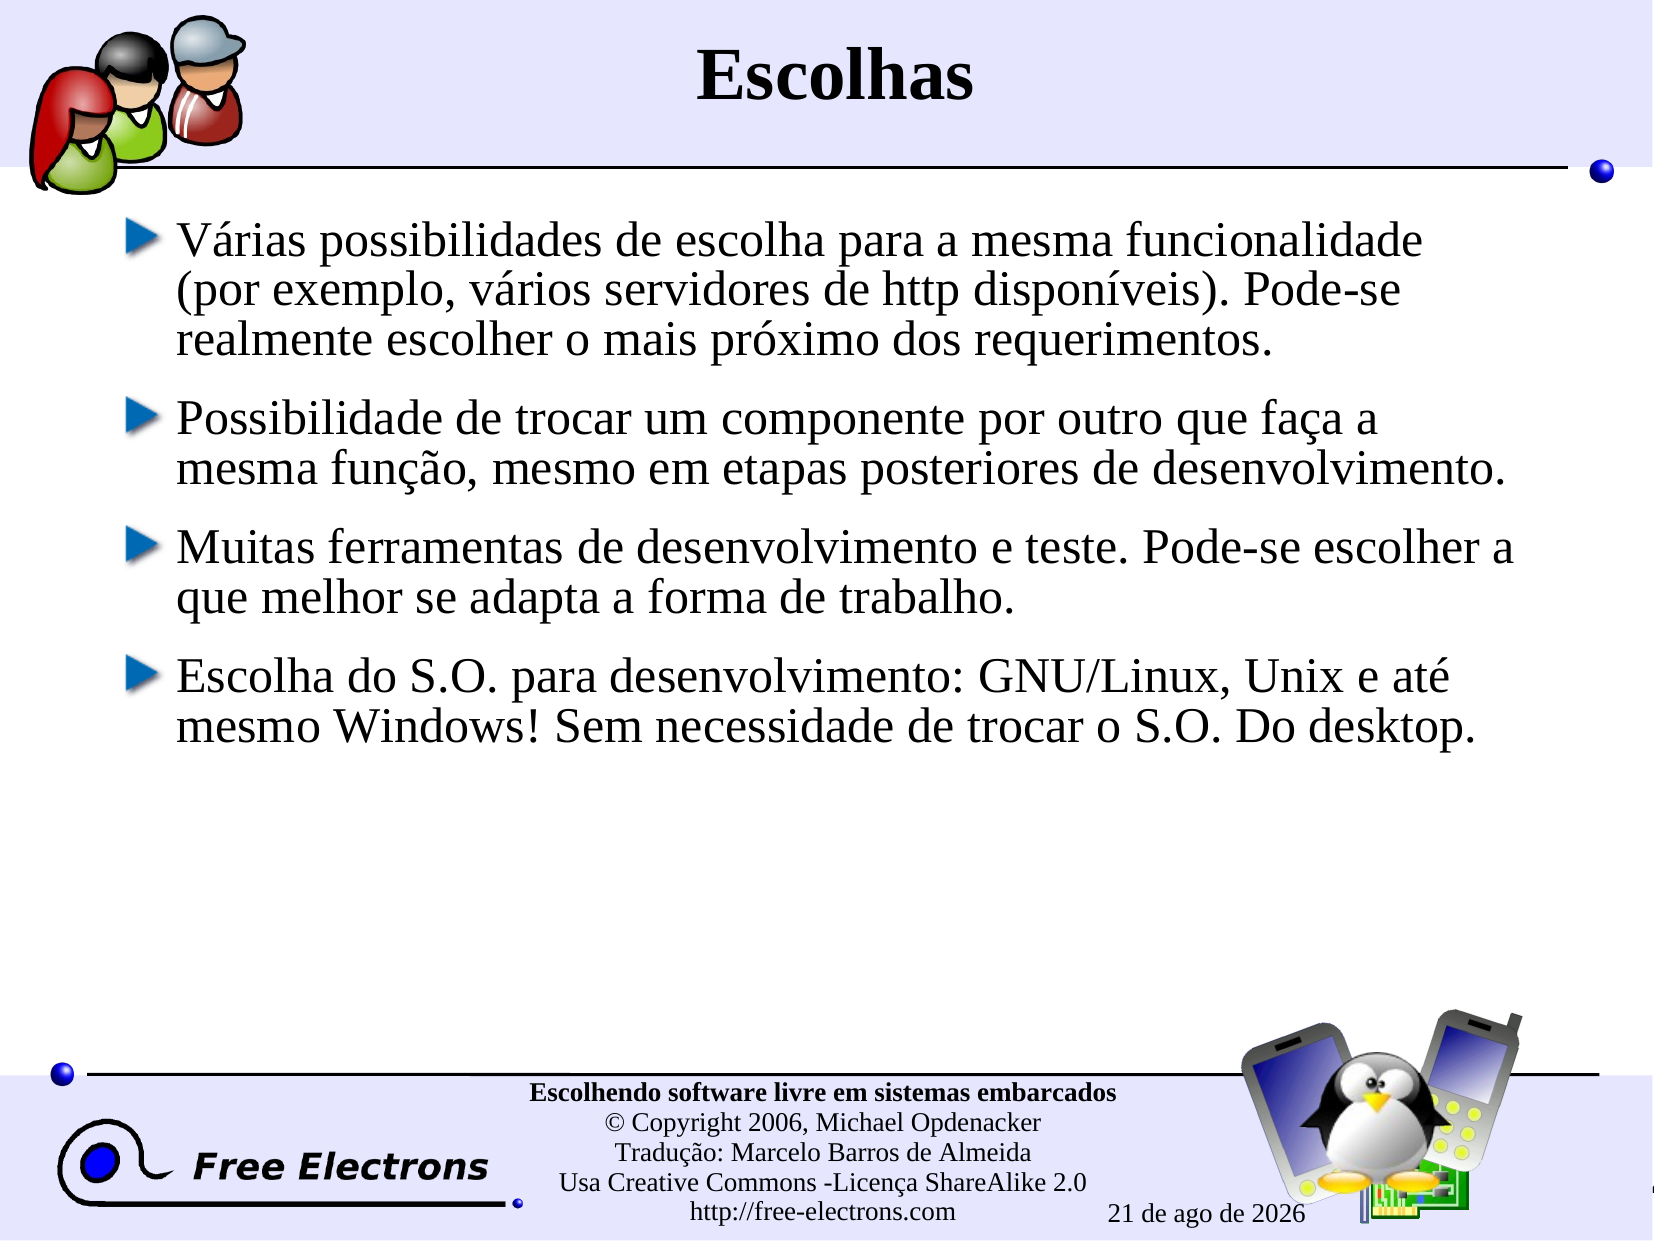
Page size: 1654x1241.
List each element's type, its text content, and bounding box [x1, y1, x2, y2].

list Várias possibilidades de escolha para a mesma funcionalidade (por exemplo, vários servidores de http disponíveis). Pode-se realmente escolher o mais próximo dos requerimentos. Possibilidade de trocar um componente por outro que faça a mesma função, mesmo em etapas posteriores de desenvolvimento. Muitas ferramentas de desenvolvimento e teste. Pode-se escolher a que melhor se adapta a forma de trabalho. Escolha do S.O. para desenvolvimento: GNU/Linux, Unix e até mesmo Windows! Sem necessidade de trocar o S.O. Do desktop. [105, 216, 1518, 1067]
picture [29, 15, 246, 195]
picture [1231, 1008, 1537, 1241]
title Escolhas [246, 25, 1603, 124]
picture [50, 1108, 527, 1216]
